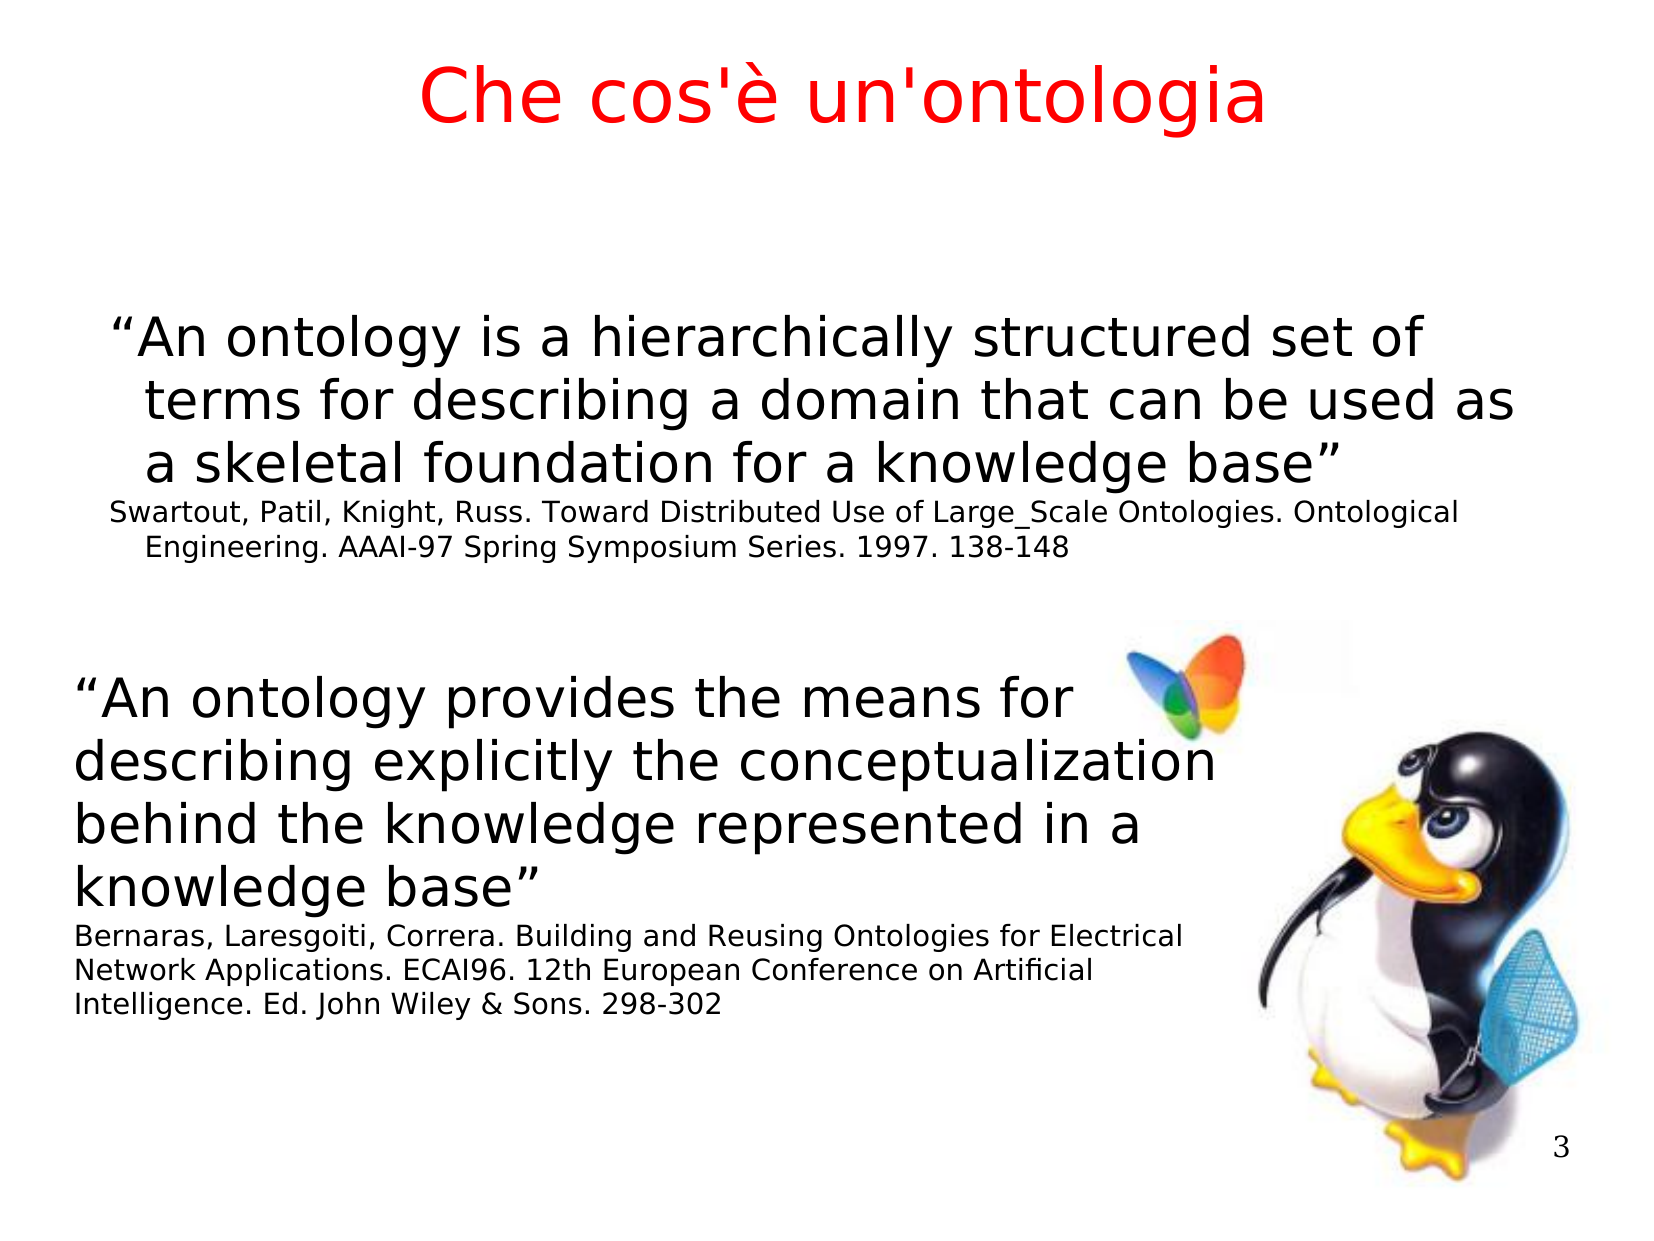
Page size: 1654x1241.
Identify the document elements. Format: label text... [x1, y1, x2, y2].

text_box “An ontology is a hierarchically structured set of terms for describing a domain that can be used as a skeletal foundation for a knowledge base” Swartout, Patil, Knight, Russ. Toward Distributed Use of Large_Scale Ontologies. Ontological Engineering. AAAI-97 Spring Symposium Series. 1997. 138-148 “An ontology provides the means for describing explicitly the conceptualization behind the knowledge represented in a knowledge base” Bernaras, Laresgoiti, Correra. Building and Reusing Ontologies for Electrical Network Applications. ECAI96. 12th European Conference on Artificial Intelligence. Ed. John Wiley & Sons. 298-302 [59, 236, 1536, 1064]
picture [708, 620, 1647, 1204]
title Che cos'è un'ontologia [82, 0, 1571, 193]
